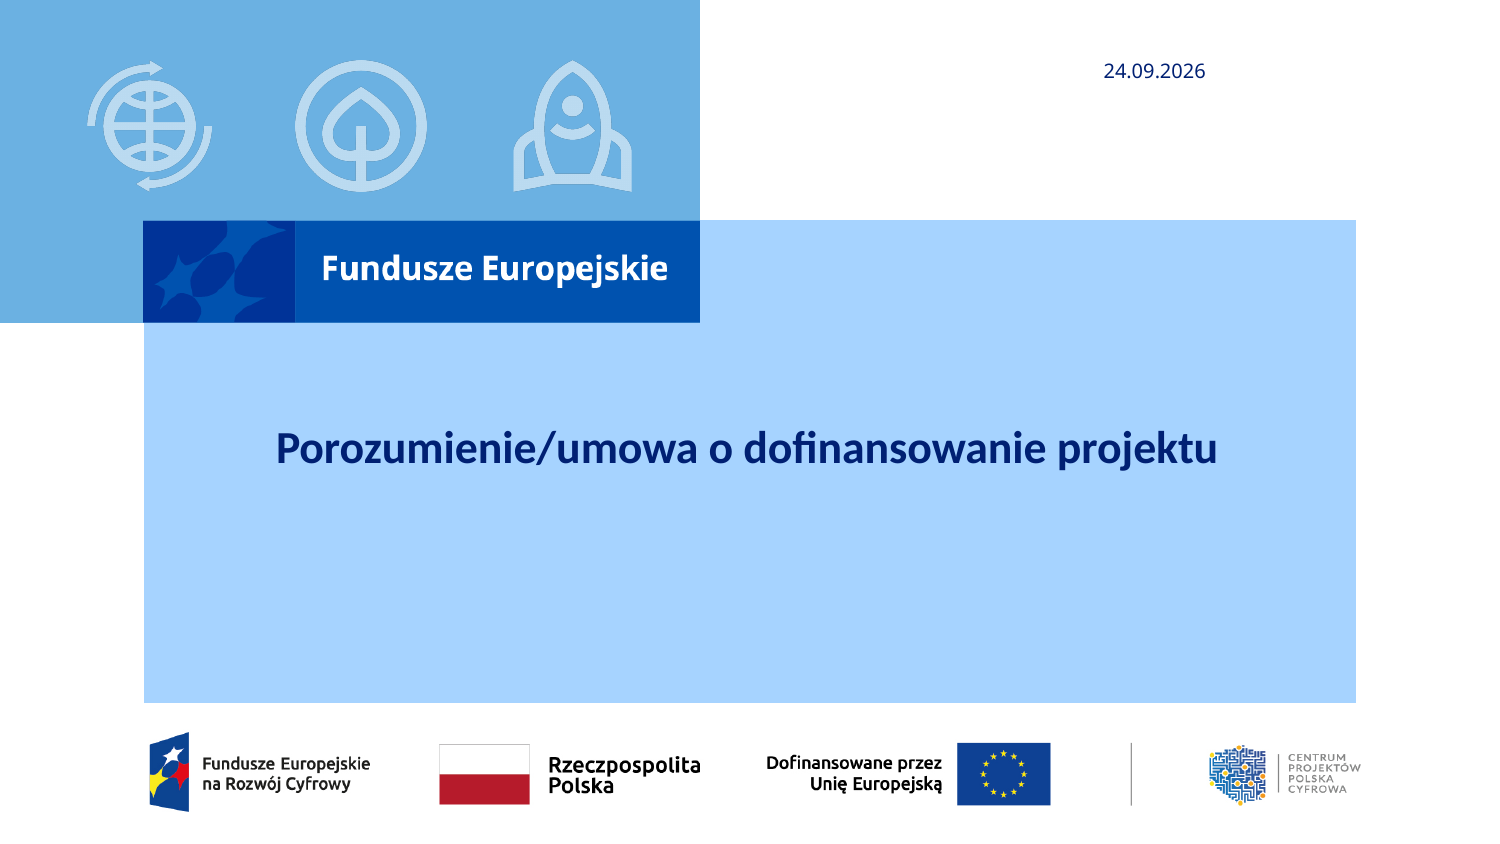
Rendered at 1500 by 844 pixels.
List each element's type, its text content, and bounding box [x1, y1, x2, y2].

title Porozumienie/umowa o dofinansowanie projektu [276, 406, 1265, 567]
text_box 21.10.2024 [1103, 60, 1356, 100]
picture [114, 705, 1400, 838]
